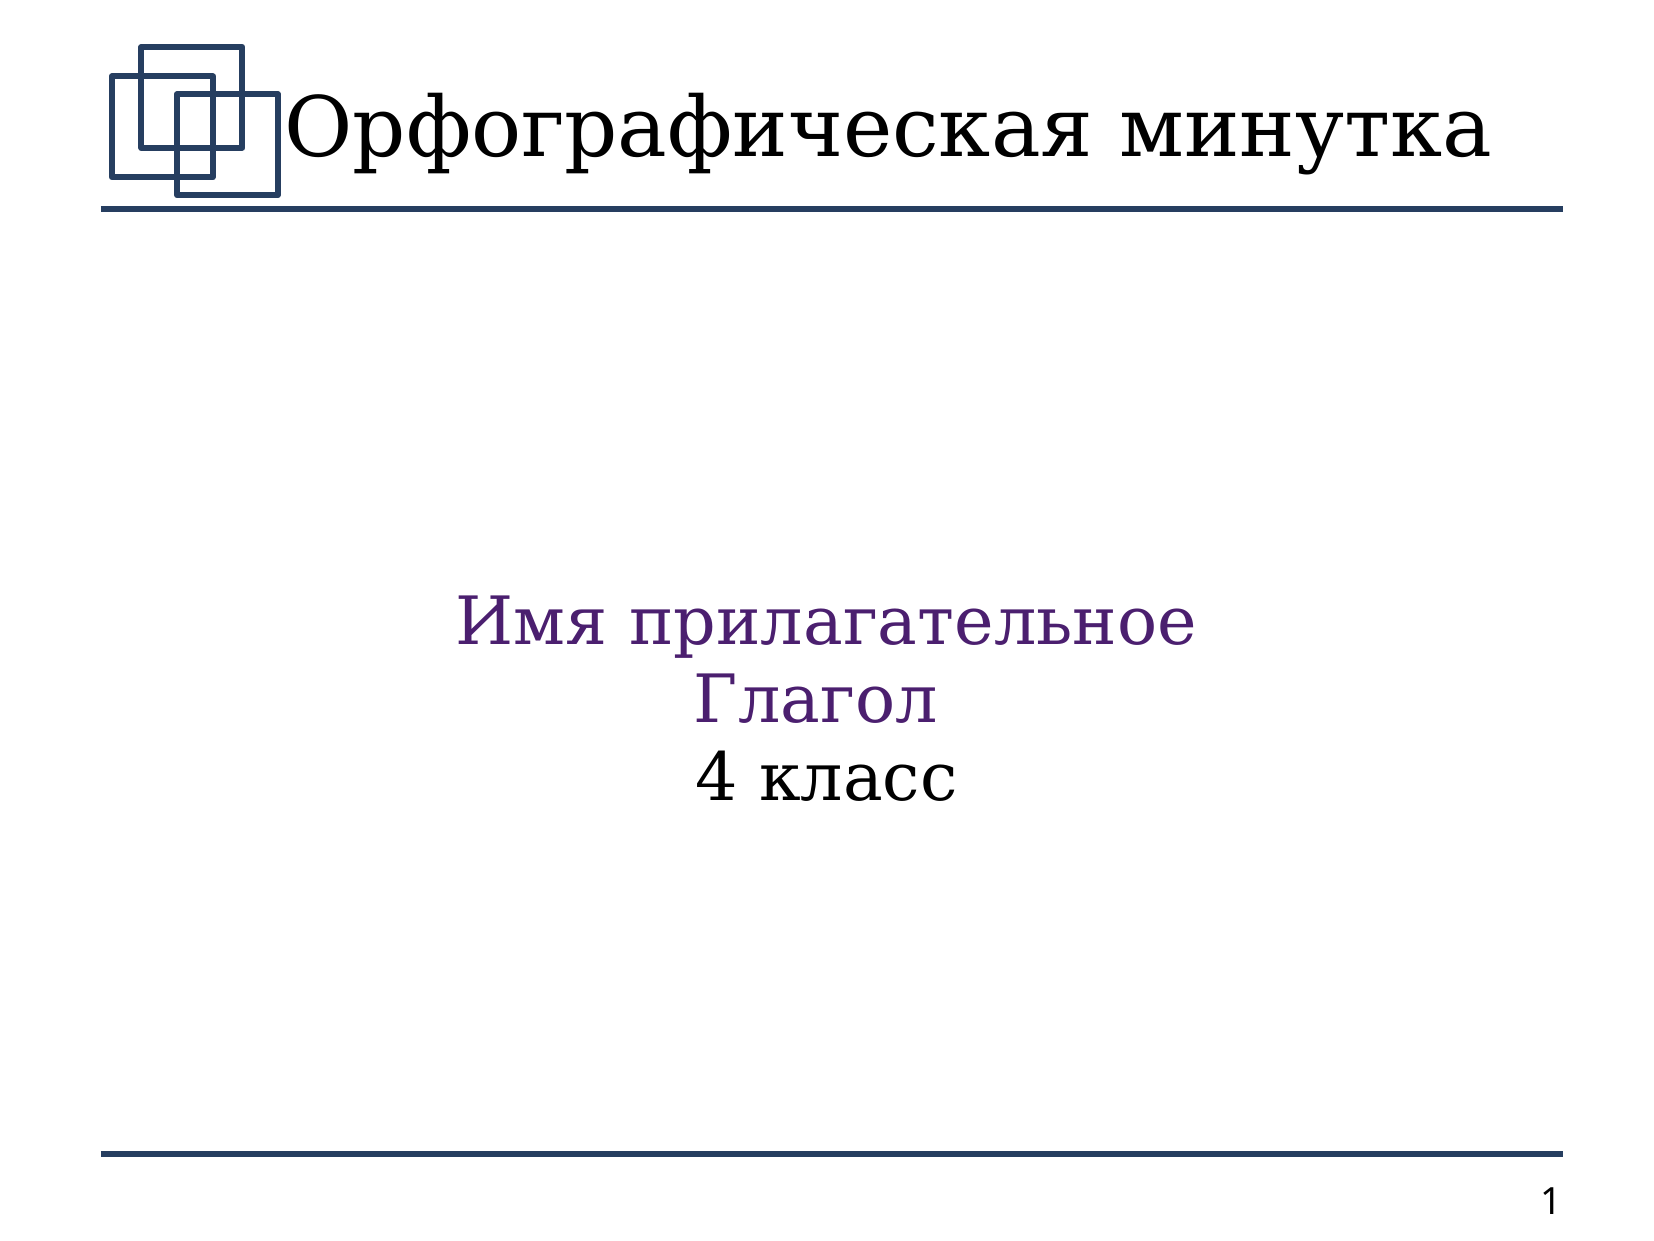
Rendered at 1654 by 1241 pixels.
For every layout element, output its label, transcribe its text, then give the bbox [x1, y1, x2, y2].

subtitle Имя прилагательное Глагол 4 класс [82, 290, 1571, 1109]
title Орфографическая минутка [82, 39, 1571, 207]
